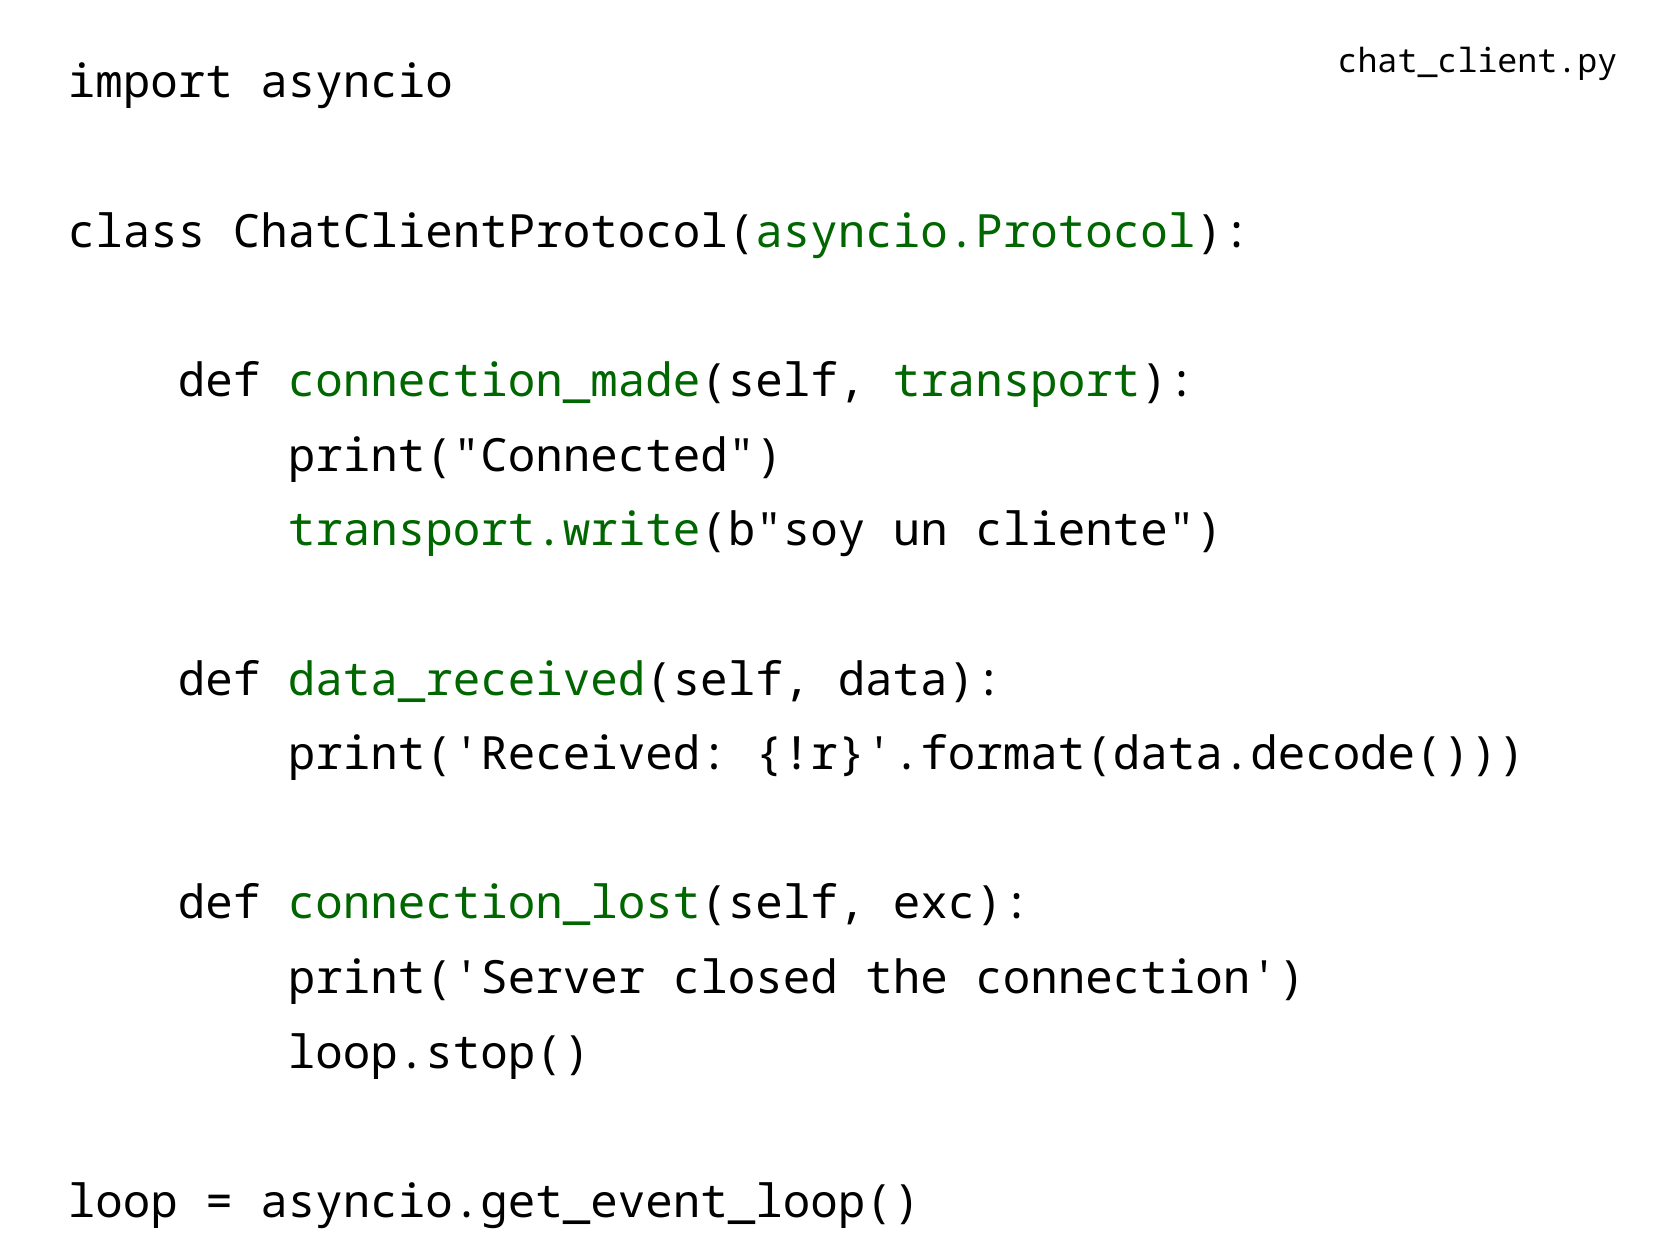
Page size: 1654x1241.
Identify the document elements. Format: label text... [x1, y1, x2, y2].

text_box chat_client.py [1322, 29, 1633, 83]
text_box import asyncio class ChatClientProtocol(asyncio.Protocol): def connection_made(self, transport): print("Connected") transport.write(b"soy un cliente") def data_received(self, data): print('Received: {!r}'.format(data.decode())) def connection_lost(self, exc): print('Server closed the connection') loop.stop() loop = asyncio.get_event_loop() coro = loop.create_connection(ChatClientProtocol, 'localhost', 8888) loop.run_until_complete(coro) loop.run_forever() [53, 41, 1654, 1202]
